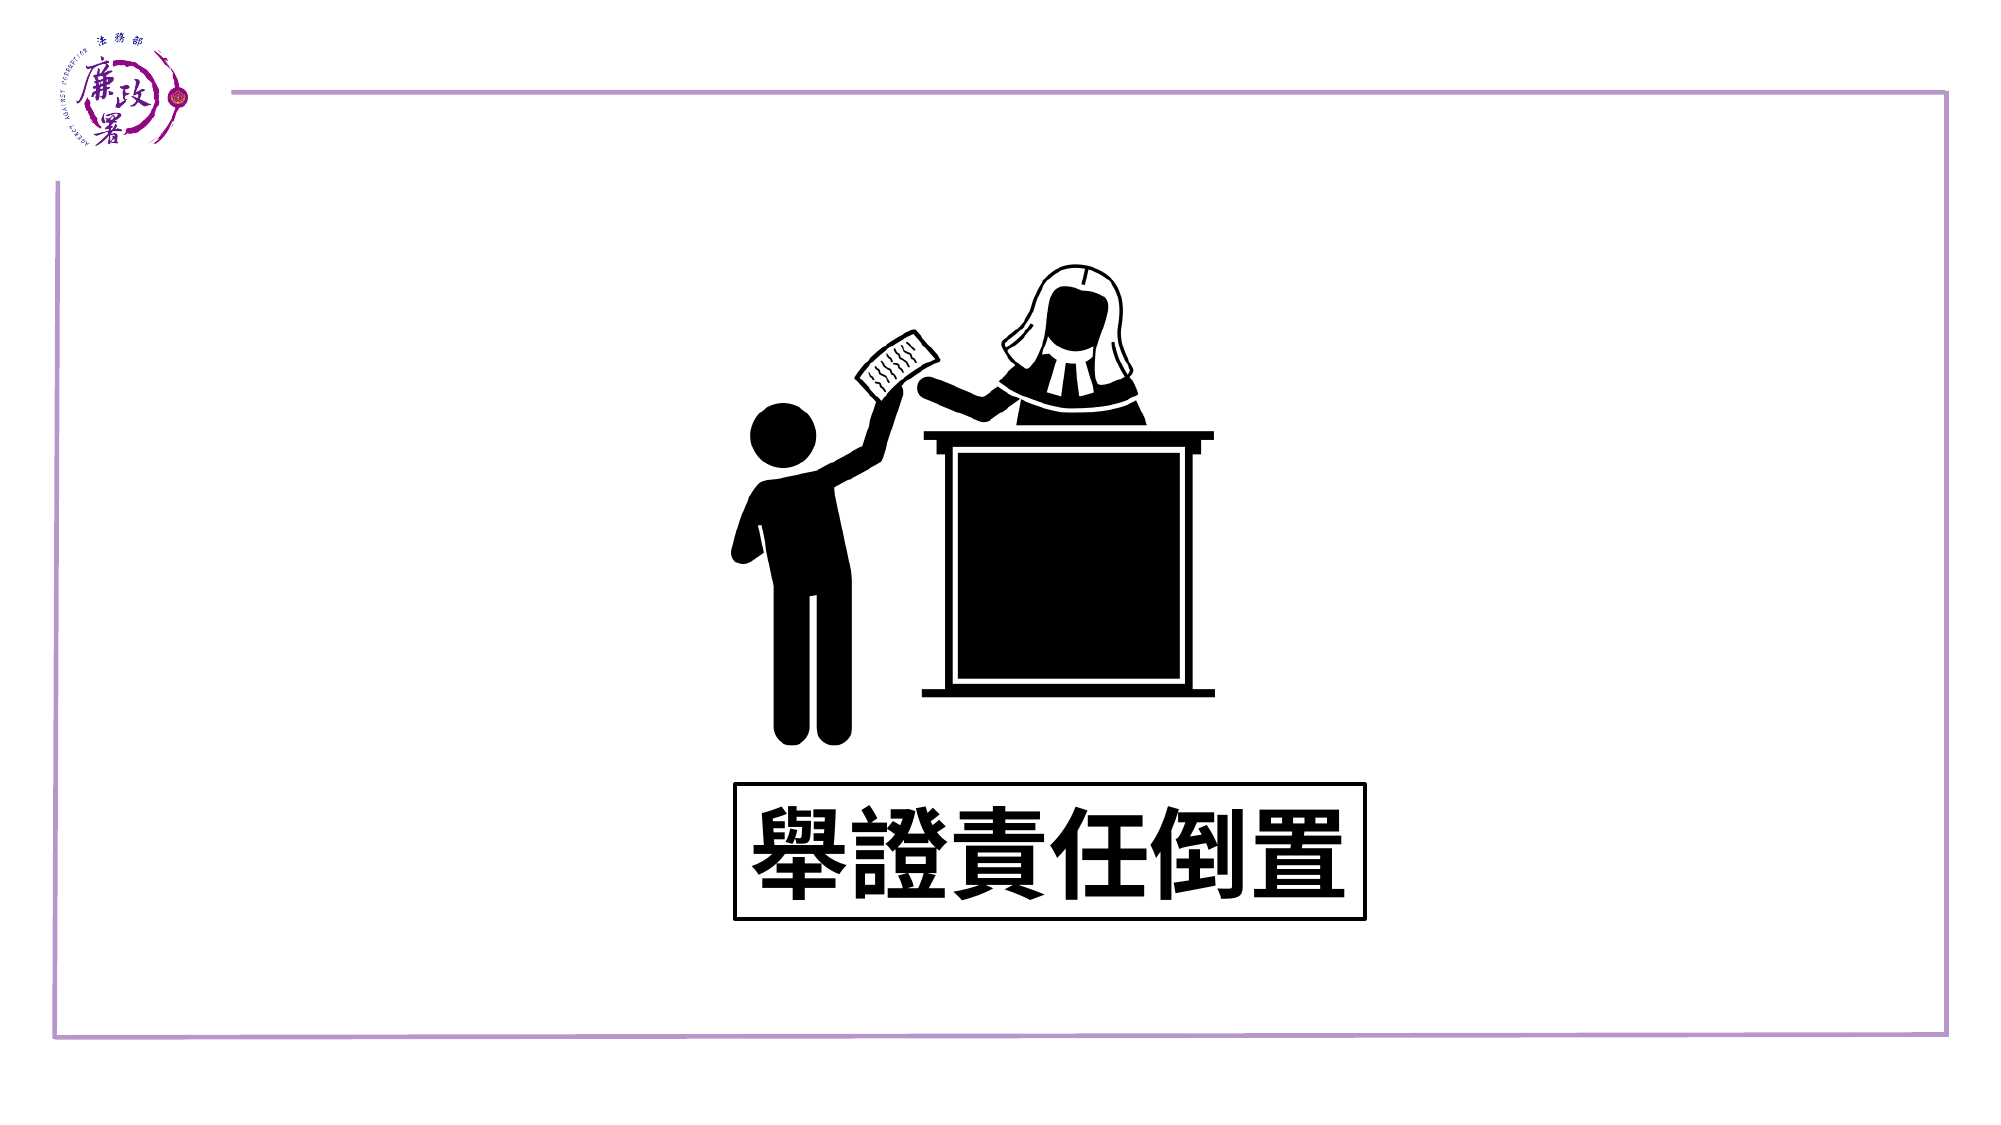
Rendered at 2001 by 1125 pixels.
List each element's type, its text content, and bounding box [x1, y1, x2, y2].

picture [731, 263, 1215, 746]
picture [60, 32, 188, 146]
text_box 舉證責任倒置 [734, 784, 1365, 920]
